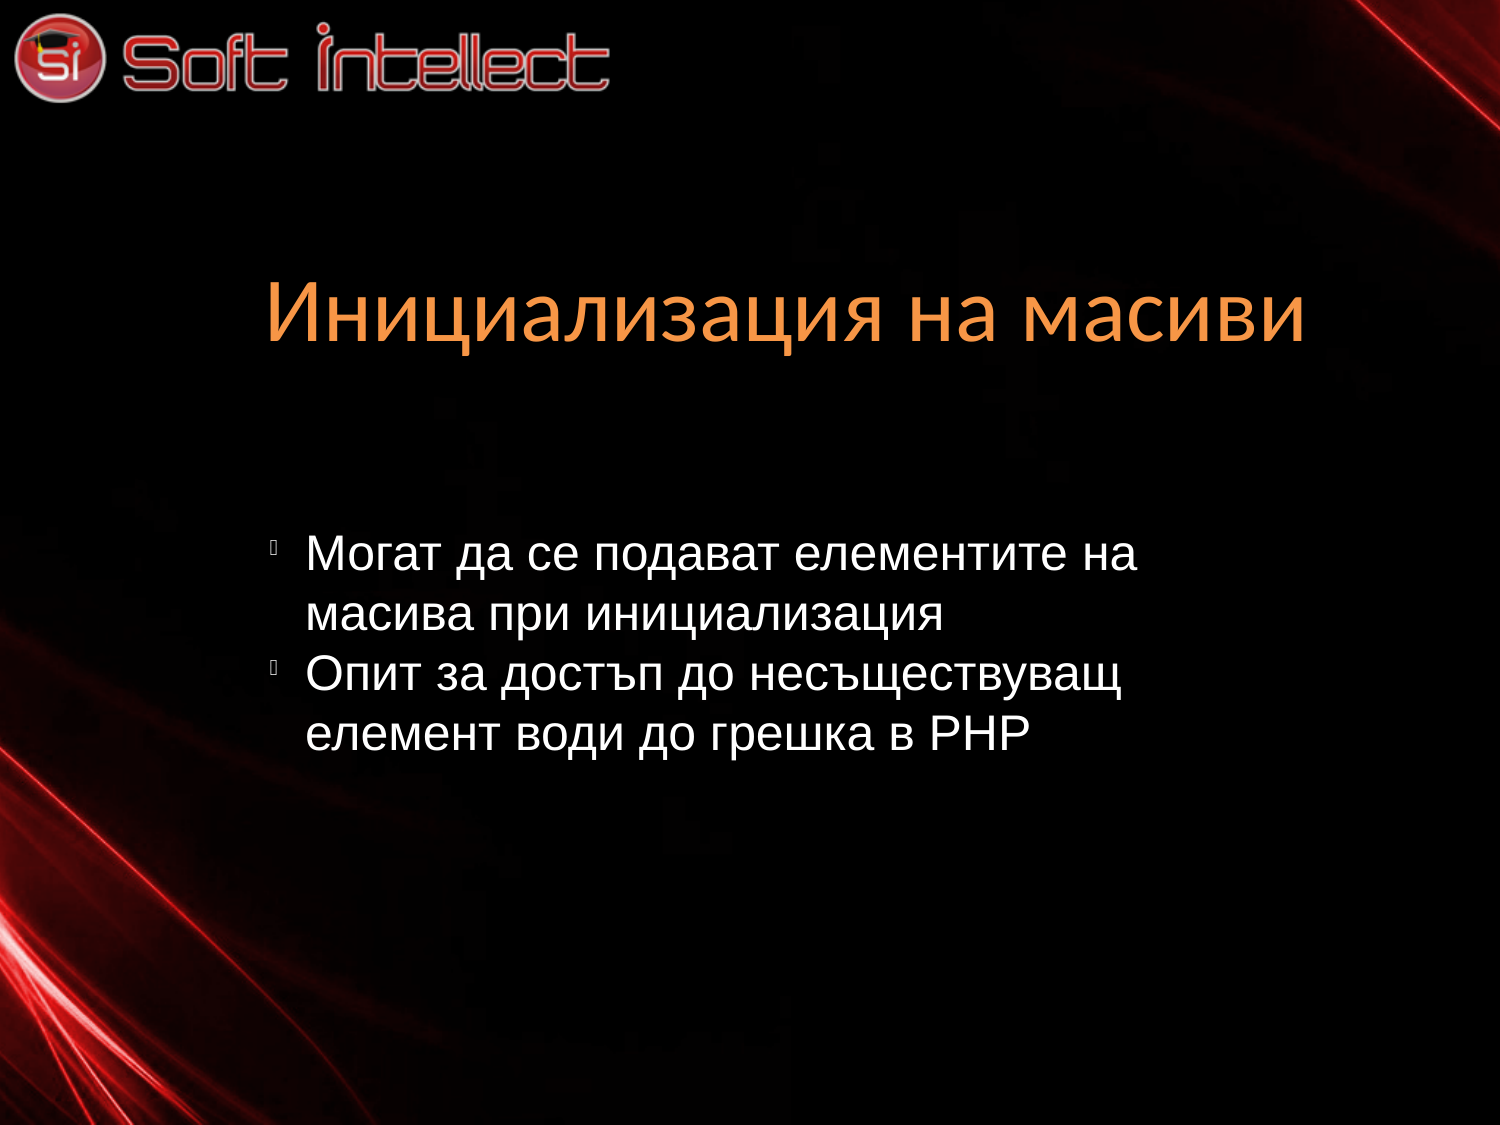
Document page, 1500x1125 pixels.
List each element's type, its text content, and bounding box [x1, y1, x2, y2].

picture [0, 0, 1500, 1125]
text_box Могат да се подават елементите на масива при инициализация Опит за достъп до несъществуващ елемент води до грешка в PHP [254, 513, 1305, 1125]
text_box Инициализация на масиви [149, 184, 1424, 425]
